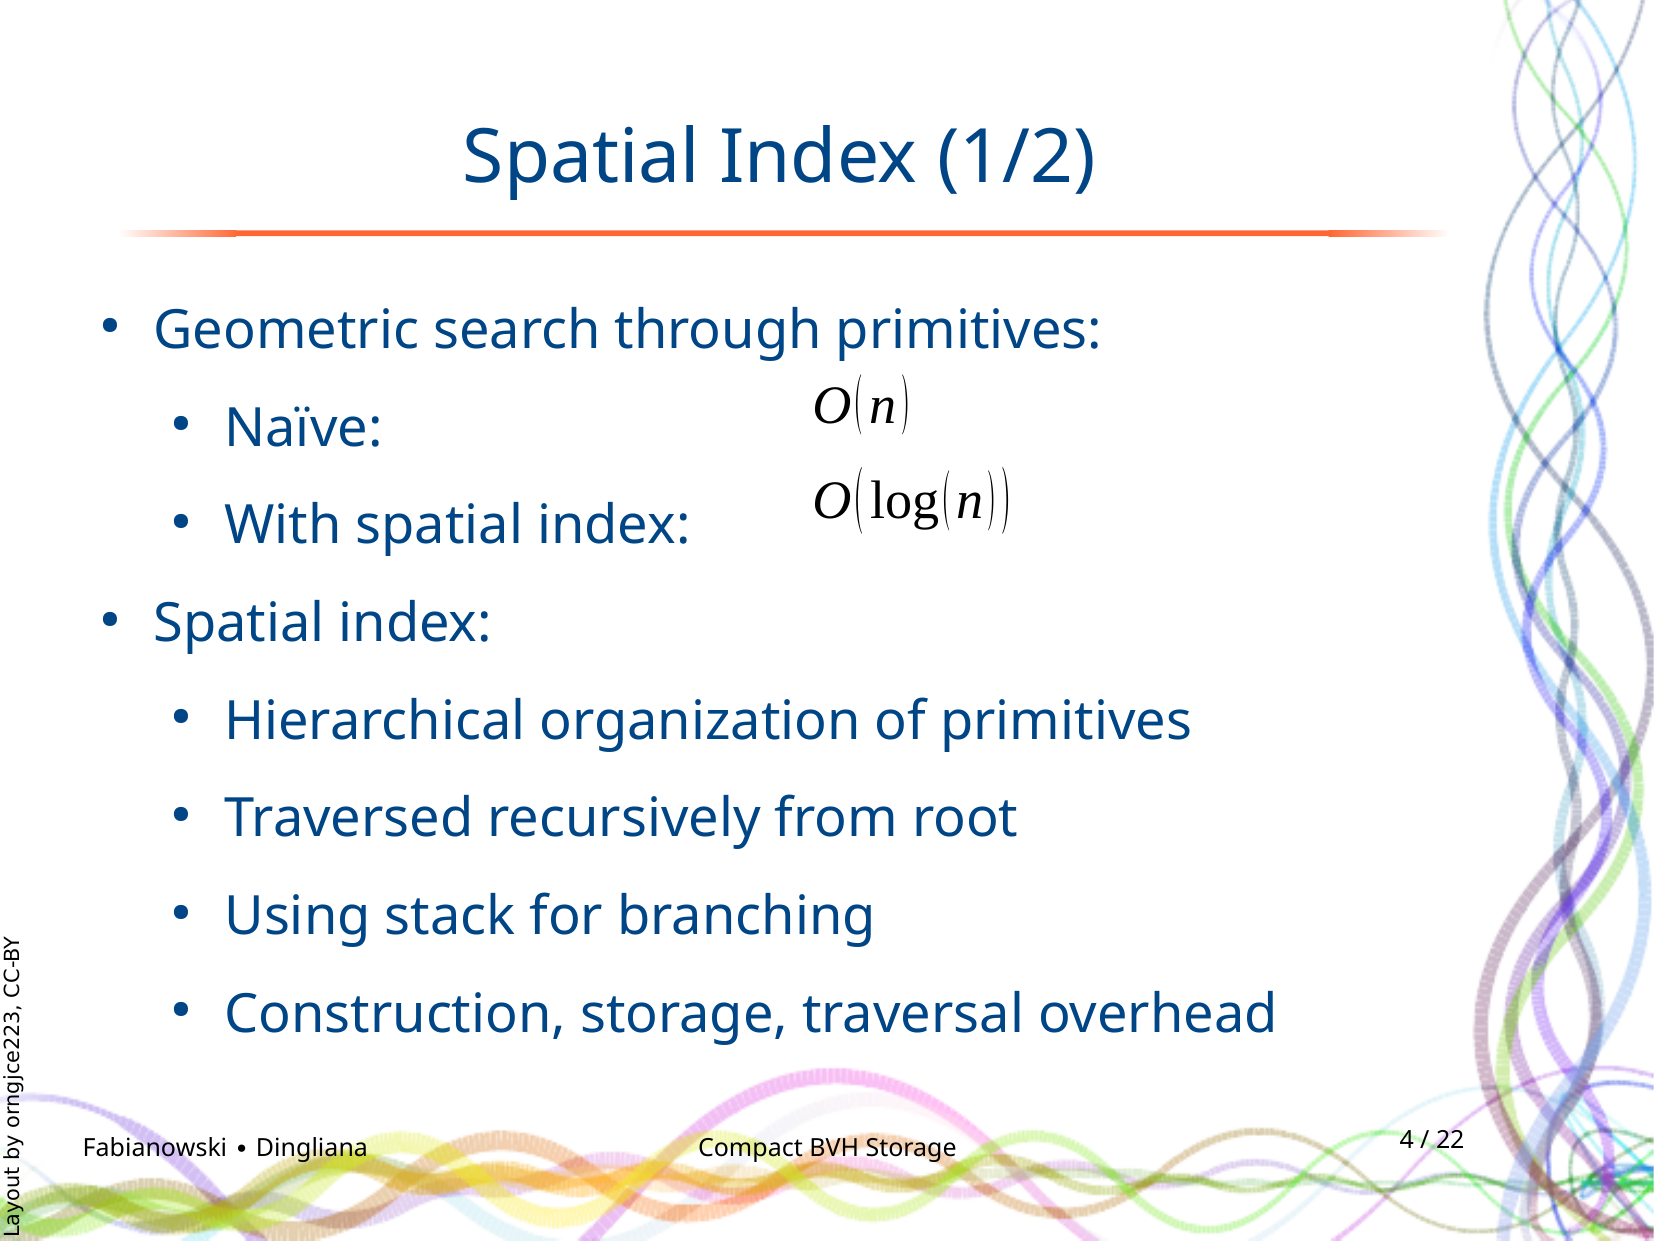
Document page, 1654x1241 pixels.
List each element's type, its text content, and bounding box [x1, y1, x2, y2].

text_box 4 / 22 [1346, 1122, 1477, 1153]
chart [812, 464, 1016, 538]
picture [0, 0, 1654, 1241]
list Geometric search through primitives: Naïve: With spatial index: Spatial index: Hierarchical organization of primitives Traversed recursively from root Using stack for branching Construction, storage, traversal overhead [82, 290, 1477, 1109]
chart [812, 372, 916, 439]
title Spatial Index (1/2) [82, 49, 1477, 257]
